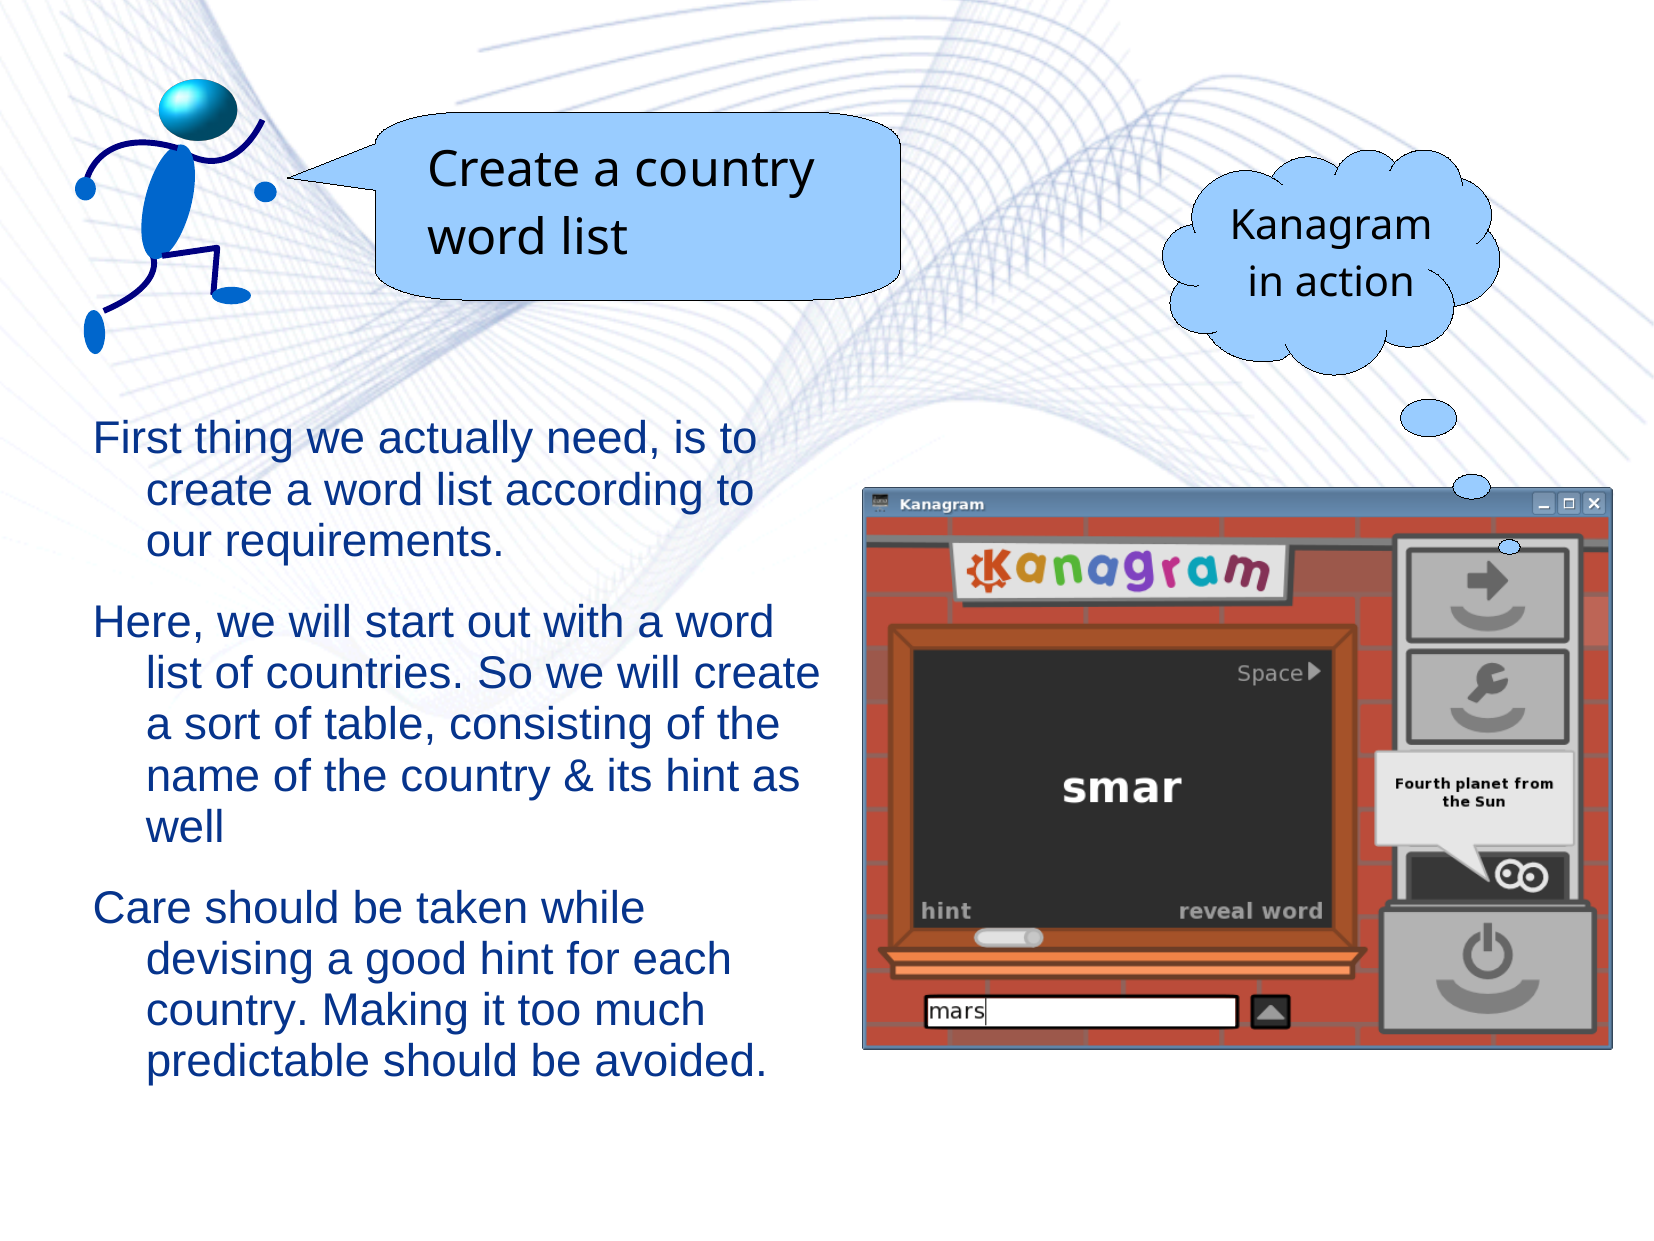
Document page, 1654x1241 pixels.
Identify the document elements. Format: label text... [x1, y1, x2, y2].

text_box Create a country word list [412, 125, 901, 280]
text_box [1498, 539, 1521, 555]
text_box [287, 112, 895, 301]
text_box [75, 176, 96, 201]
text_box [1400, 399, 1457, 437]
text_box Kanagram in action [1200, 187, 1463, 319]
text_box [1205, 150, 1500, 305]
text_box [141, 144, 195, 260]
text_box [1162, 193, 1452, 376]
picture [0, 0, 1654, 1241]
text_box [1452, 474, 1491, 500]
text_box [83, 310, 106, 355]
text_box [211, 286, 251, 305]
list First thing we actually need, is to create a word list according to our requirements. Here, we will start out with a word list of countries. So we will create a sort of table, consisting of the name of the country & its hint as well Care should be taken while devising a good hint for each country. Making it too much predictable should be avoided. [75, 412, 826, 1126]
text_box [254, 181, 277, 203]
